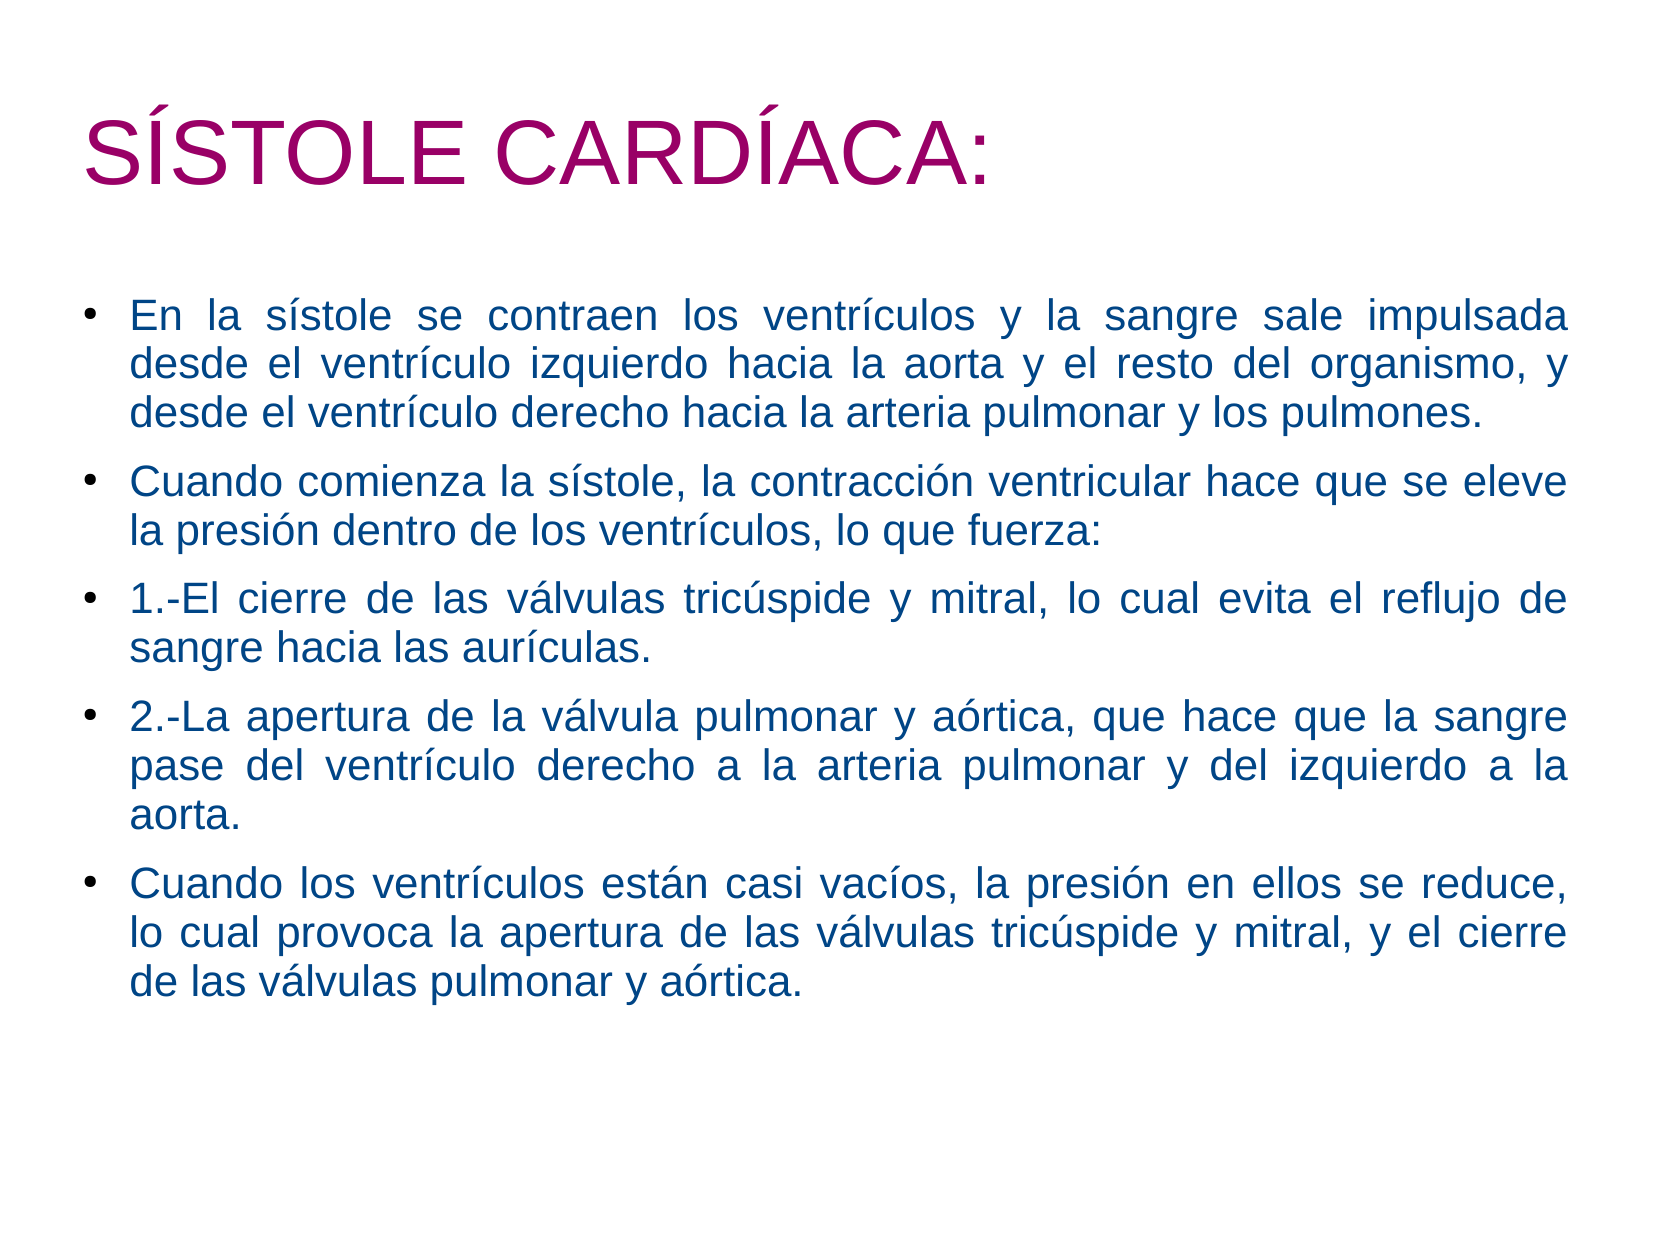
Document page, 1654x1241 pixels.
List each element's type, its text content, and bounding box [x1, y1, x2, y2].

title SÍSTOLE CARDÍACA: [82, 49, 1571, 257]
list En la sístole se contraen los ventrículos y la sangre sale impulsada desde el ventrículo izquierdo hacia la aorta y el resto del organismo, y desde el ventrículo derecho hacia la arteria pulmonar y los pulmones. Cuando comienza la sístole, la contracción ventricular hace que se eleve la presión dentro de los ventrículos, lo que fuerza: 1.-El cierre de las válvulas tricúspide y mitral, lo cual evita el reflujo de sangre hacia las aurículas. 2.-La apertura de la válvula pulmonar y aórtica, que hace que la sangre pase del ventrículo derecho a la arteria pulmonar y del izquierdo a la aorta. Cuando los ventrículos están casi vacíos, la presión en ellos se reduce, lo cual provoca la apertura de las válvulas tricúspide y mitral, y el cierre de las válvulas pulmonar y aórtica. [82, 290, 1571, 1010]
